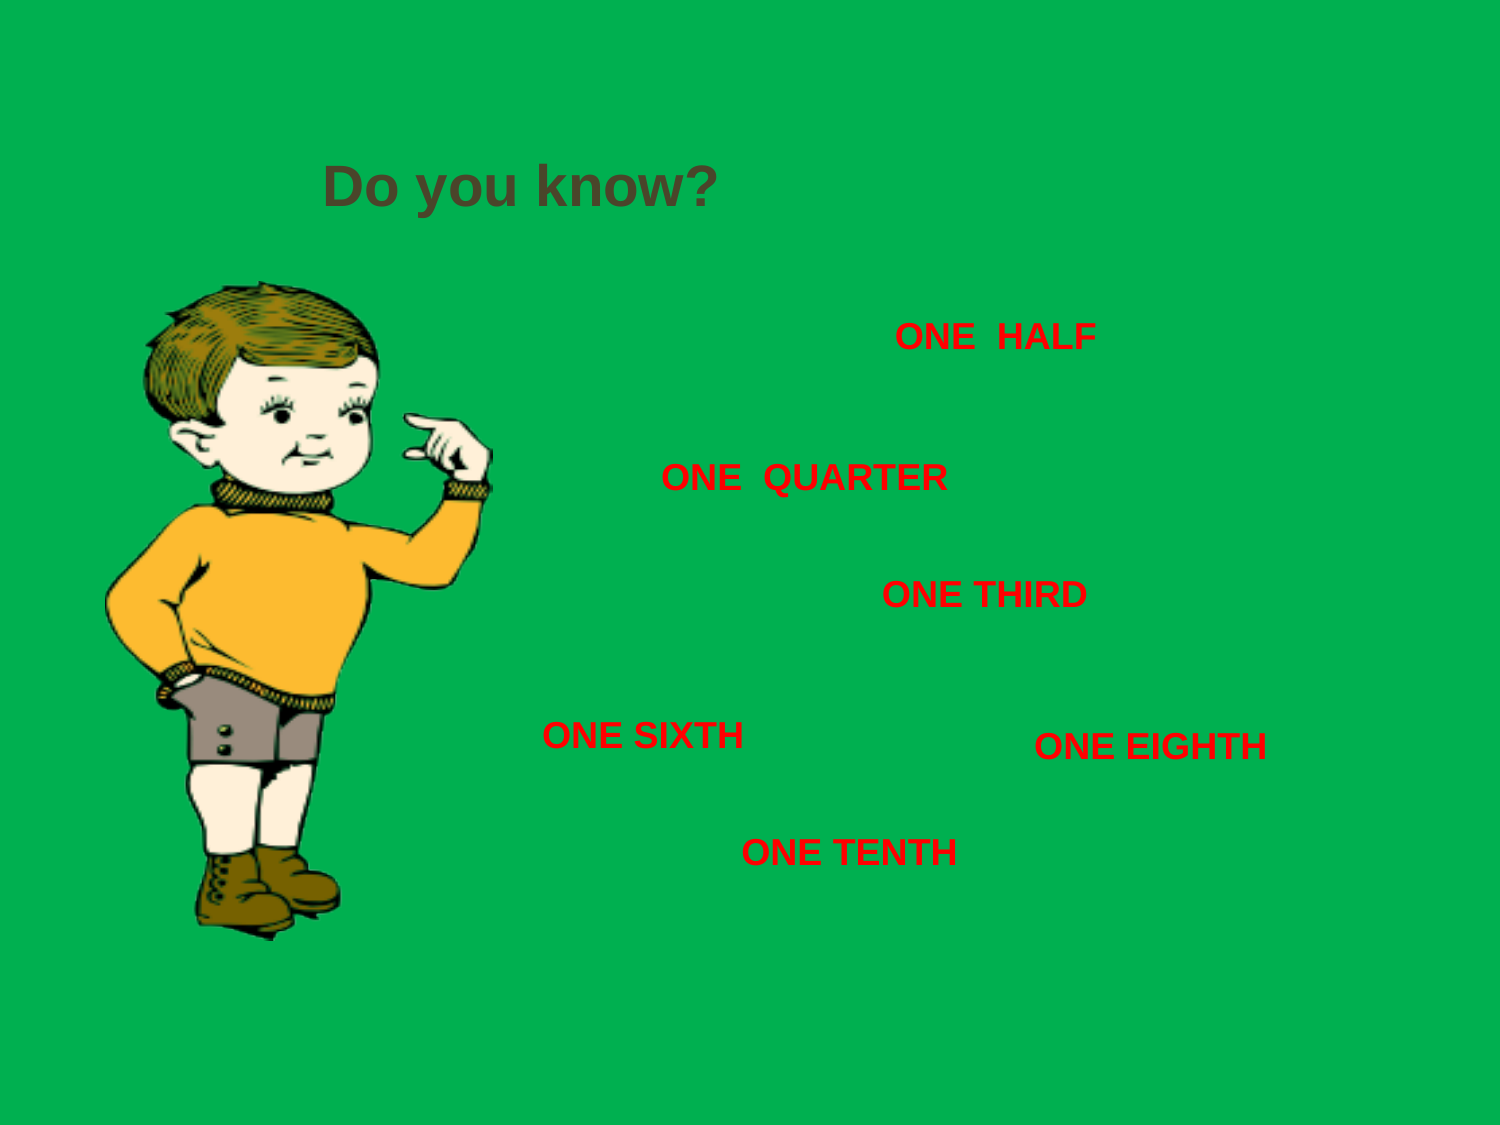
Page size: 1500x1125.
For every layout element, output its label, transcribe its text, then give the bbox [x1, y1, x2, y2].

text_box ONE THIRD [867, 562, 1208, 623]
text_box ONE HALF [880, 304, 1113, 366]
text_box Do you know? [307, 140, 735, 227]
text_box ONE TENTH [726, 820, 1090, 881]
text_box ONE EIGHTH [1019, 714, 1407, 776]
text_box ONE SIXTH [527, 703, 915, 764]
picture [105, 281, 493, 941]
text_box ONE QUARTER [646, 445, 964, 506]
